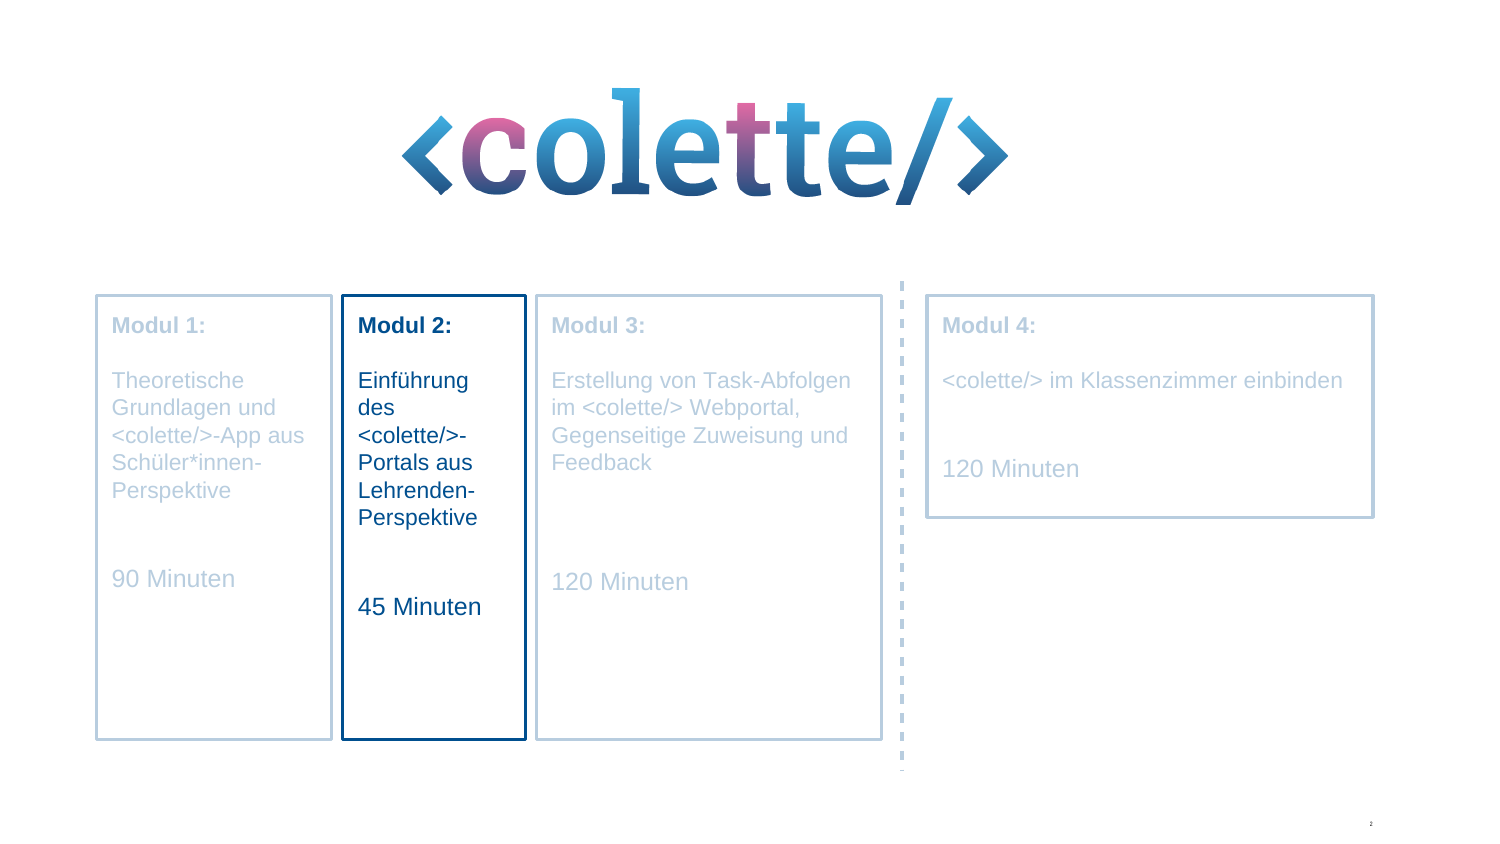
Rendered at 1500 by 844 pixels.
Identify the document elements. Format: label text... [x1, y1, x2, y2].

picture [306, 13, 1103, 279]
text_box Modul 2: Einführung des <colette/>- Portals aus Lehrenden- Perspektive 45 Minuten [342, 295, 526, 740]
text_box ‹#› [1364, 819, 1478, 833]
text_box [531, 262, 1424, 791]
text_box [82, 262, 337, 782]
